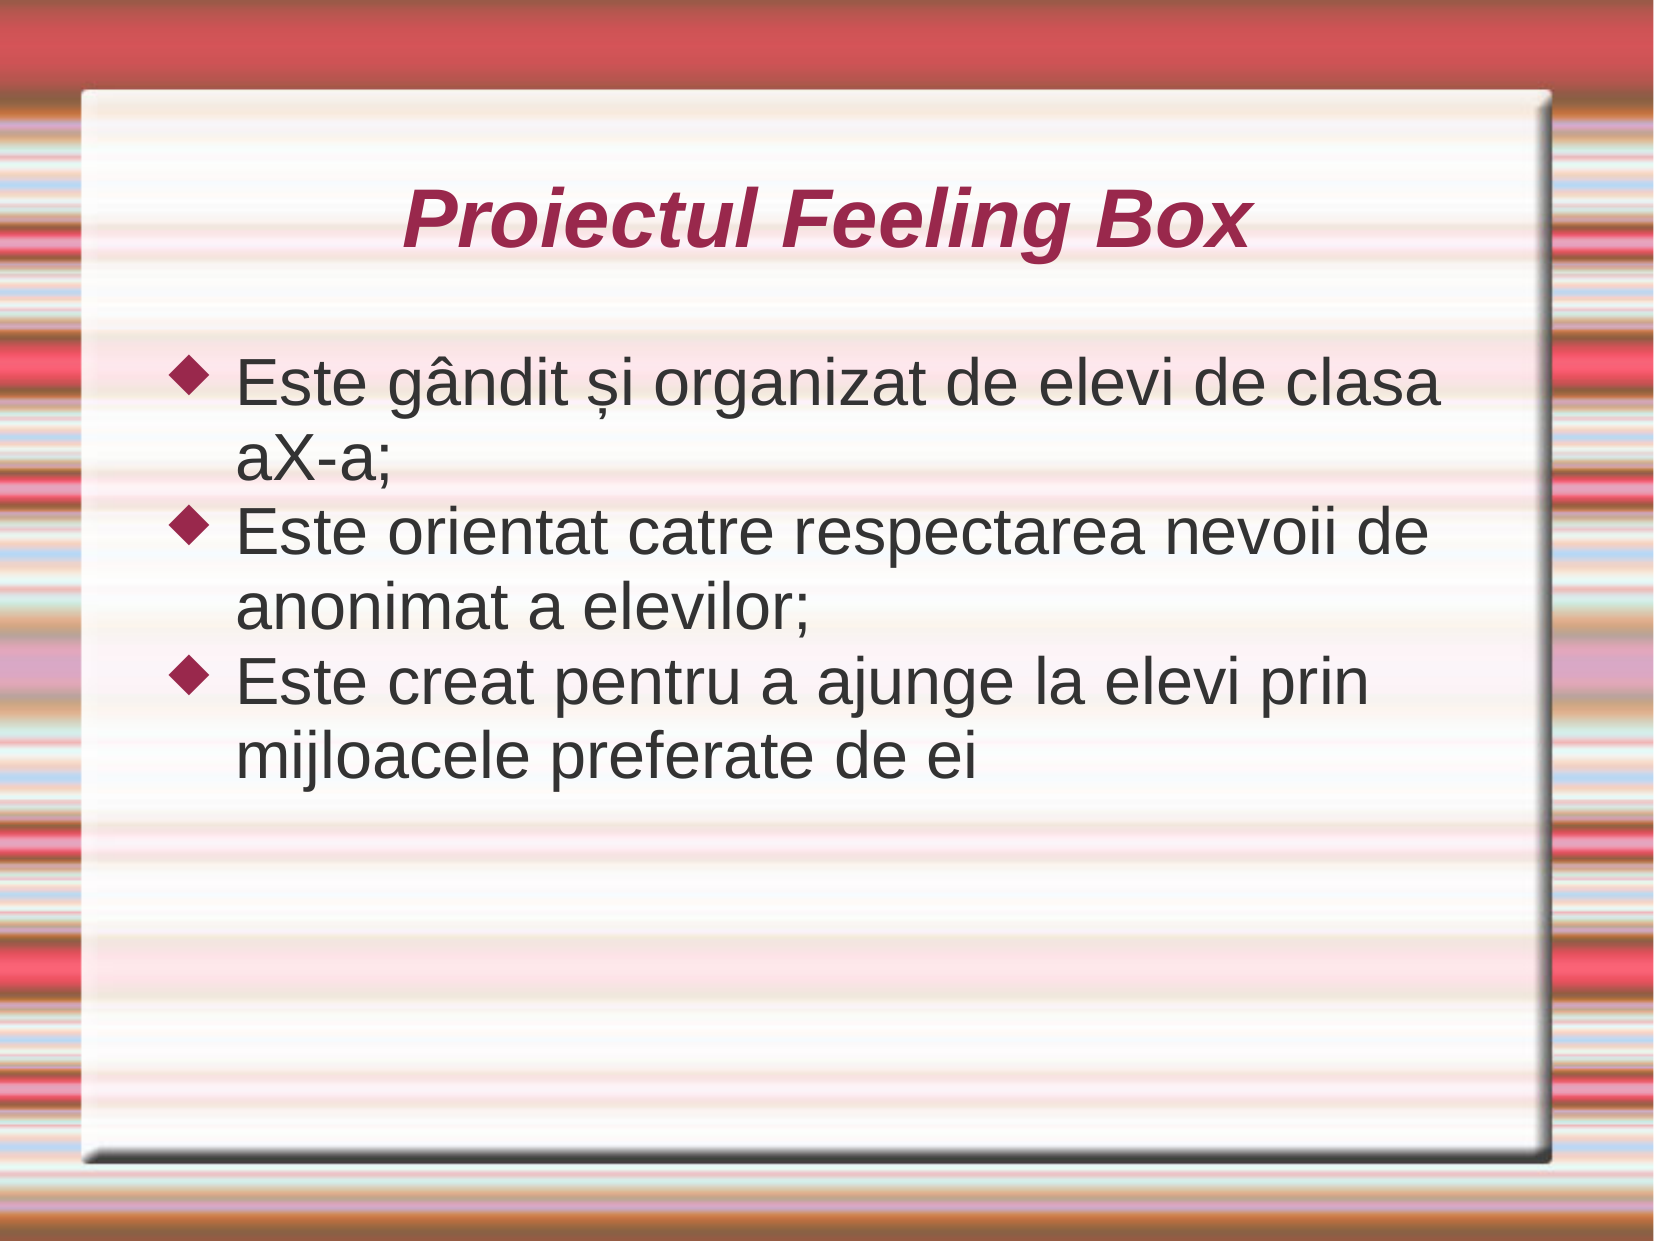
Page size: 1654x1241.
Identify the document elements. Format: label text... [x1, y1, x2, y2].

list Este gândit și organizat de elevi de clasa aX-a; Este orientat catre respectarea nevoii de anonimat a elevilor; Este creat pentru a ajunge la elevi prin mijloacele preferate de ei [152, 344, 1534, 1127]
title Proiectul Feeling Box [121, 114, 1534, 322]
picture [0, 0, 1654, 1241]
